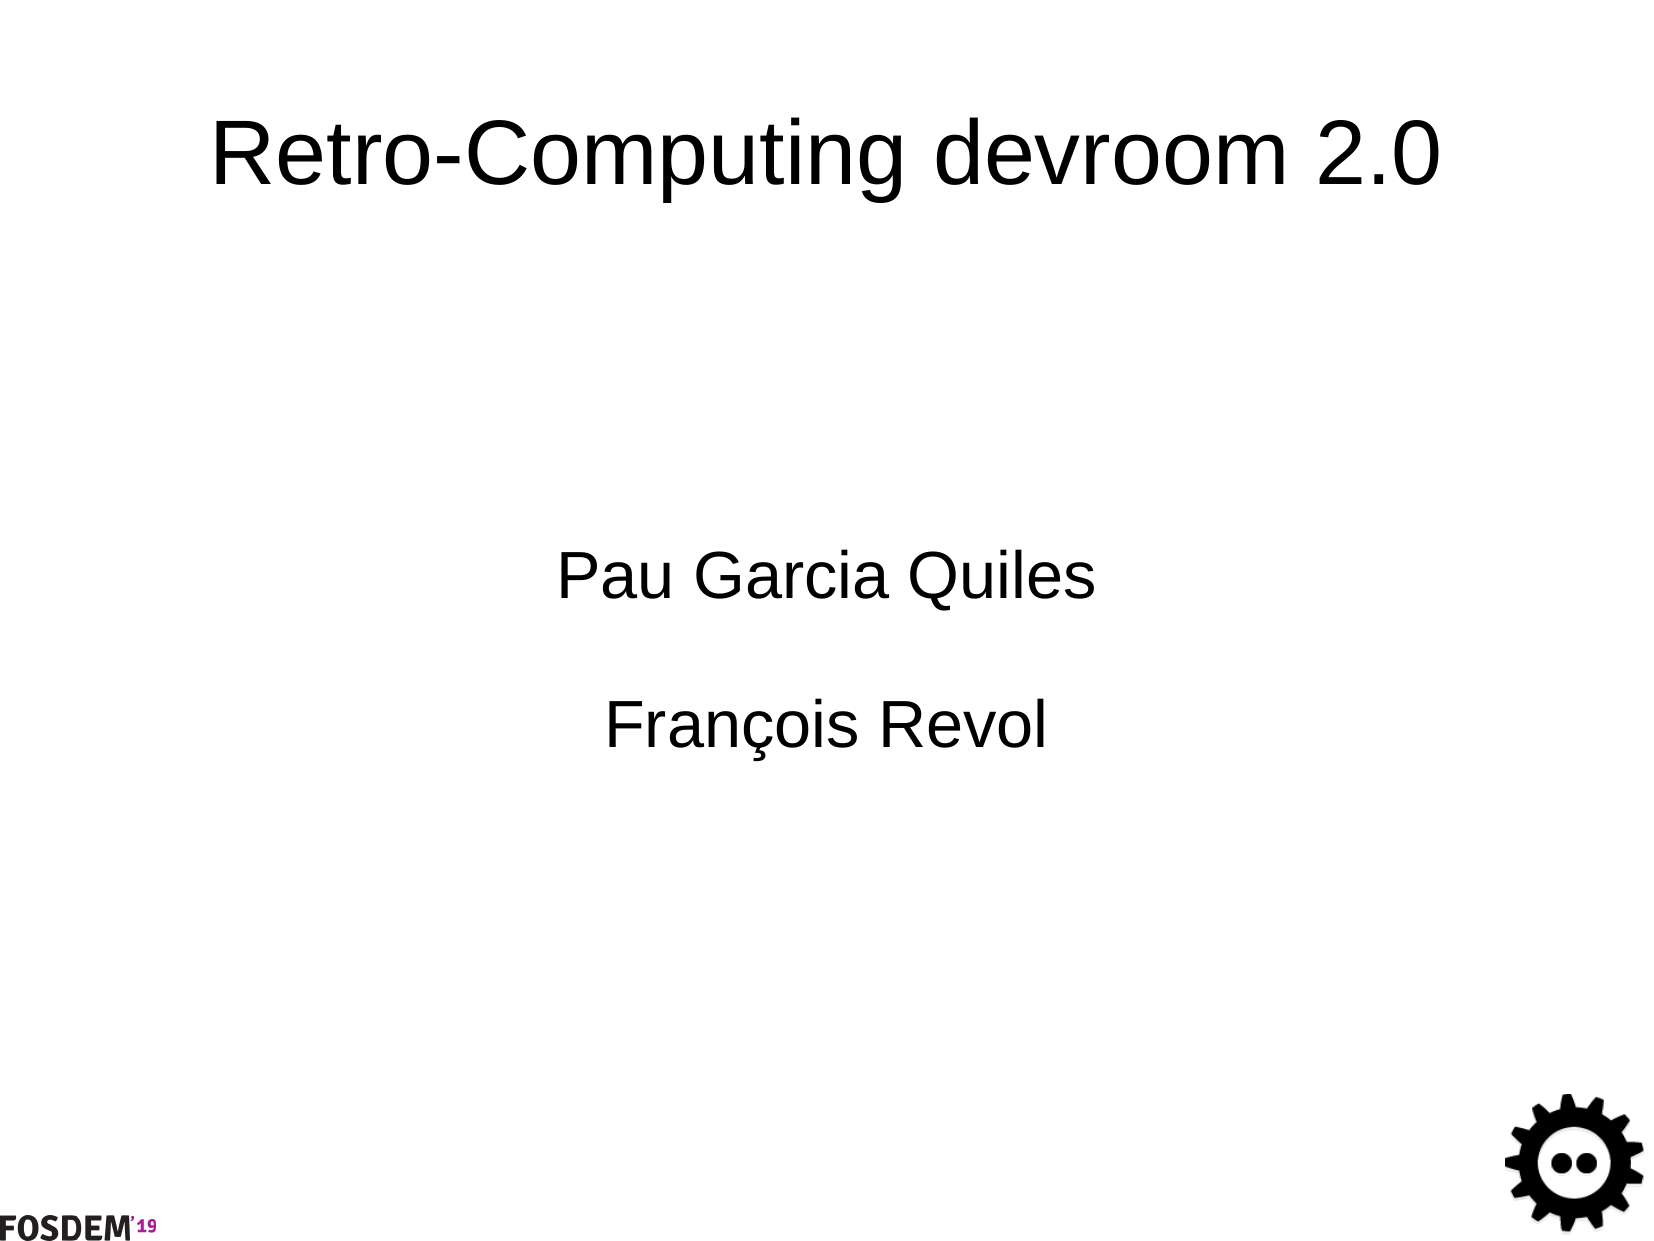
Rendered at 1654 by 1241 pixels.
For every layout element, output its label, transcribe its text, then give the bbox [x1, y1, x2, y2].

picture [1505, 1094, 1648, 1235]
title Retro-Computing devroom 2.0 [82, 49, 1571, 257]
picture [0, 1215, 156, 1241]
subtitle Pau Garcia Quiles François Revol [82, 290, 1571, 1010]
